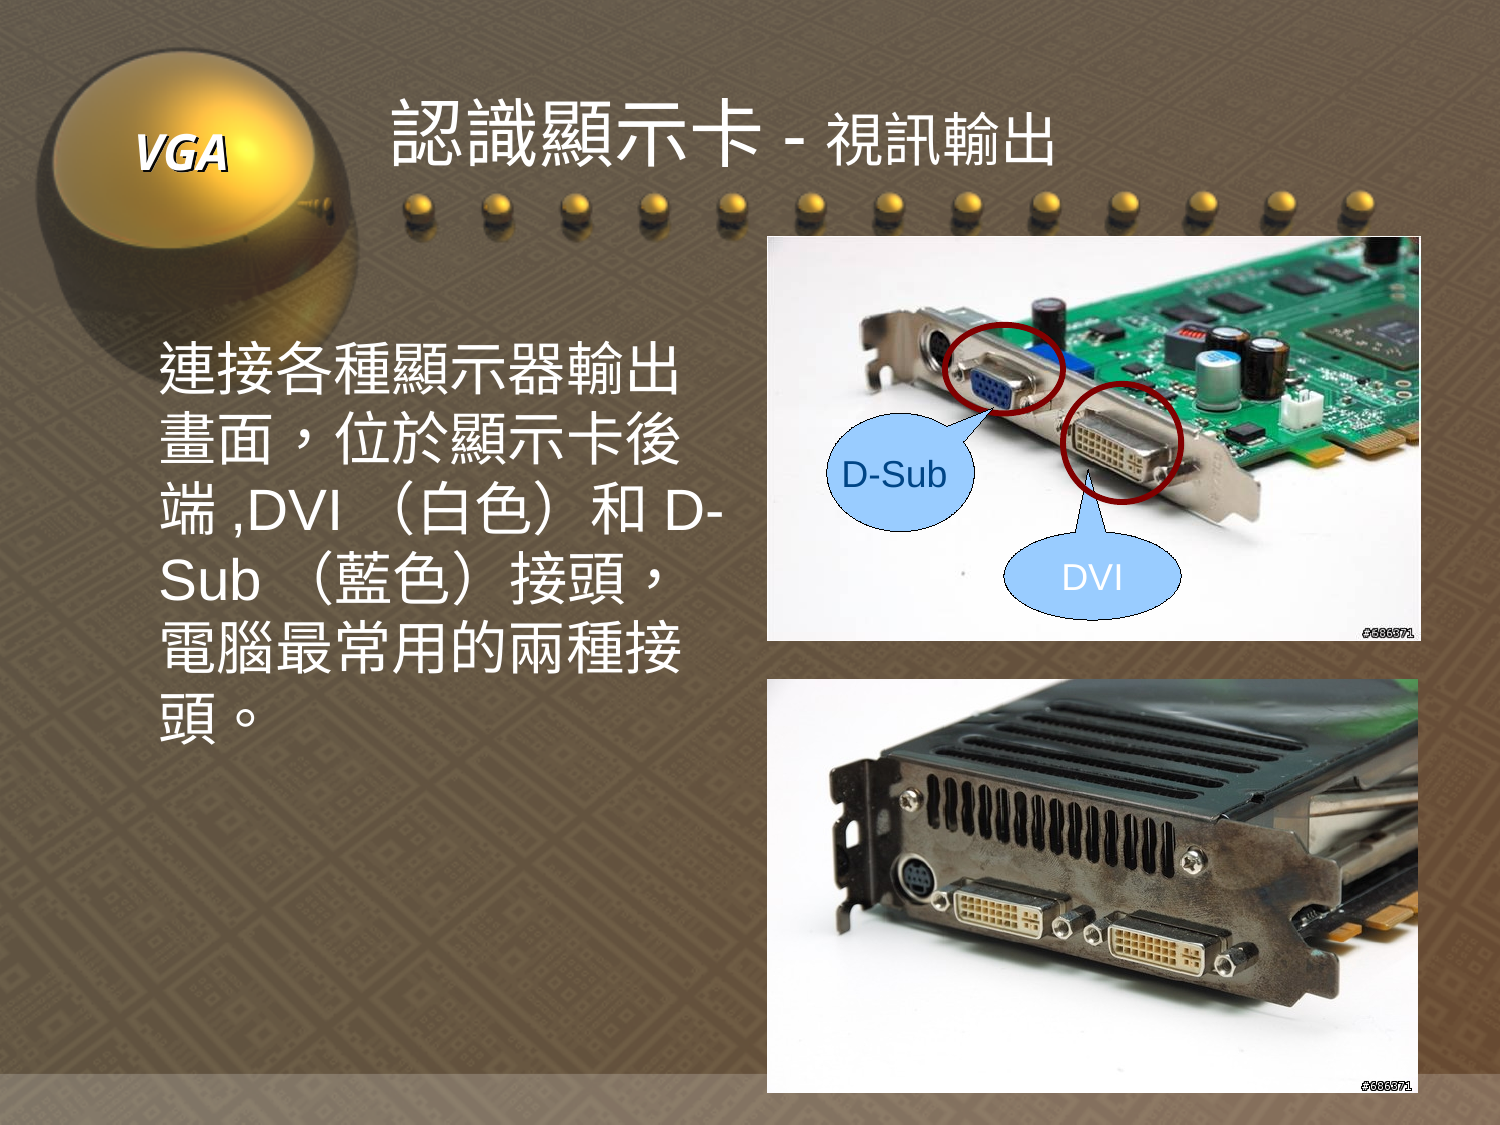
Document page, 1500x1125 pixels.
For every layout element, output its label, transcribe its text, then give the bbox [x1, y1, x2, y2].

text_box D-Sub [826, 442, 963, 502]
picture [0, 0, 1500, 1093]
list 連接各種顯示器輸出畫面，位於顯示卡後端,DVI（白色）和D-Sub（藍色）接頭，電腦最常用的兩種接頭。 [87, 237, 741, 1053]
title 認識顯示卡-視訊輸出 [375, 25, 1438, 237]
text_box DVI [1003, 492, 1182, 621]
text_box DVI [1085, 469, 1095, 491]
text_box [836, 407, 994, 532]
